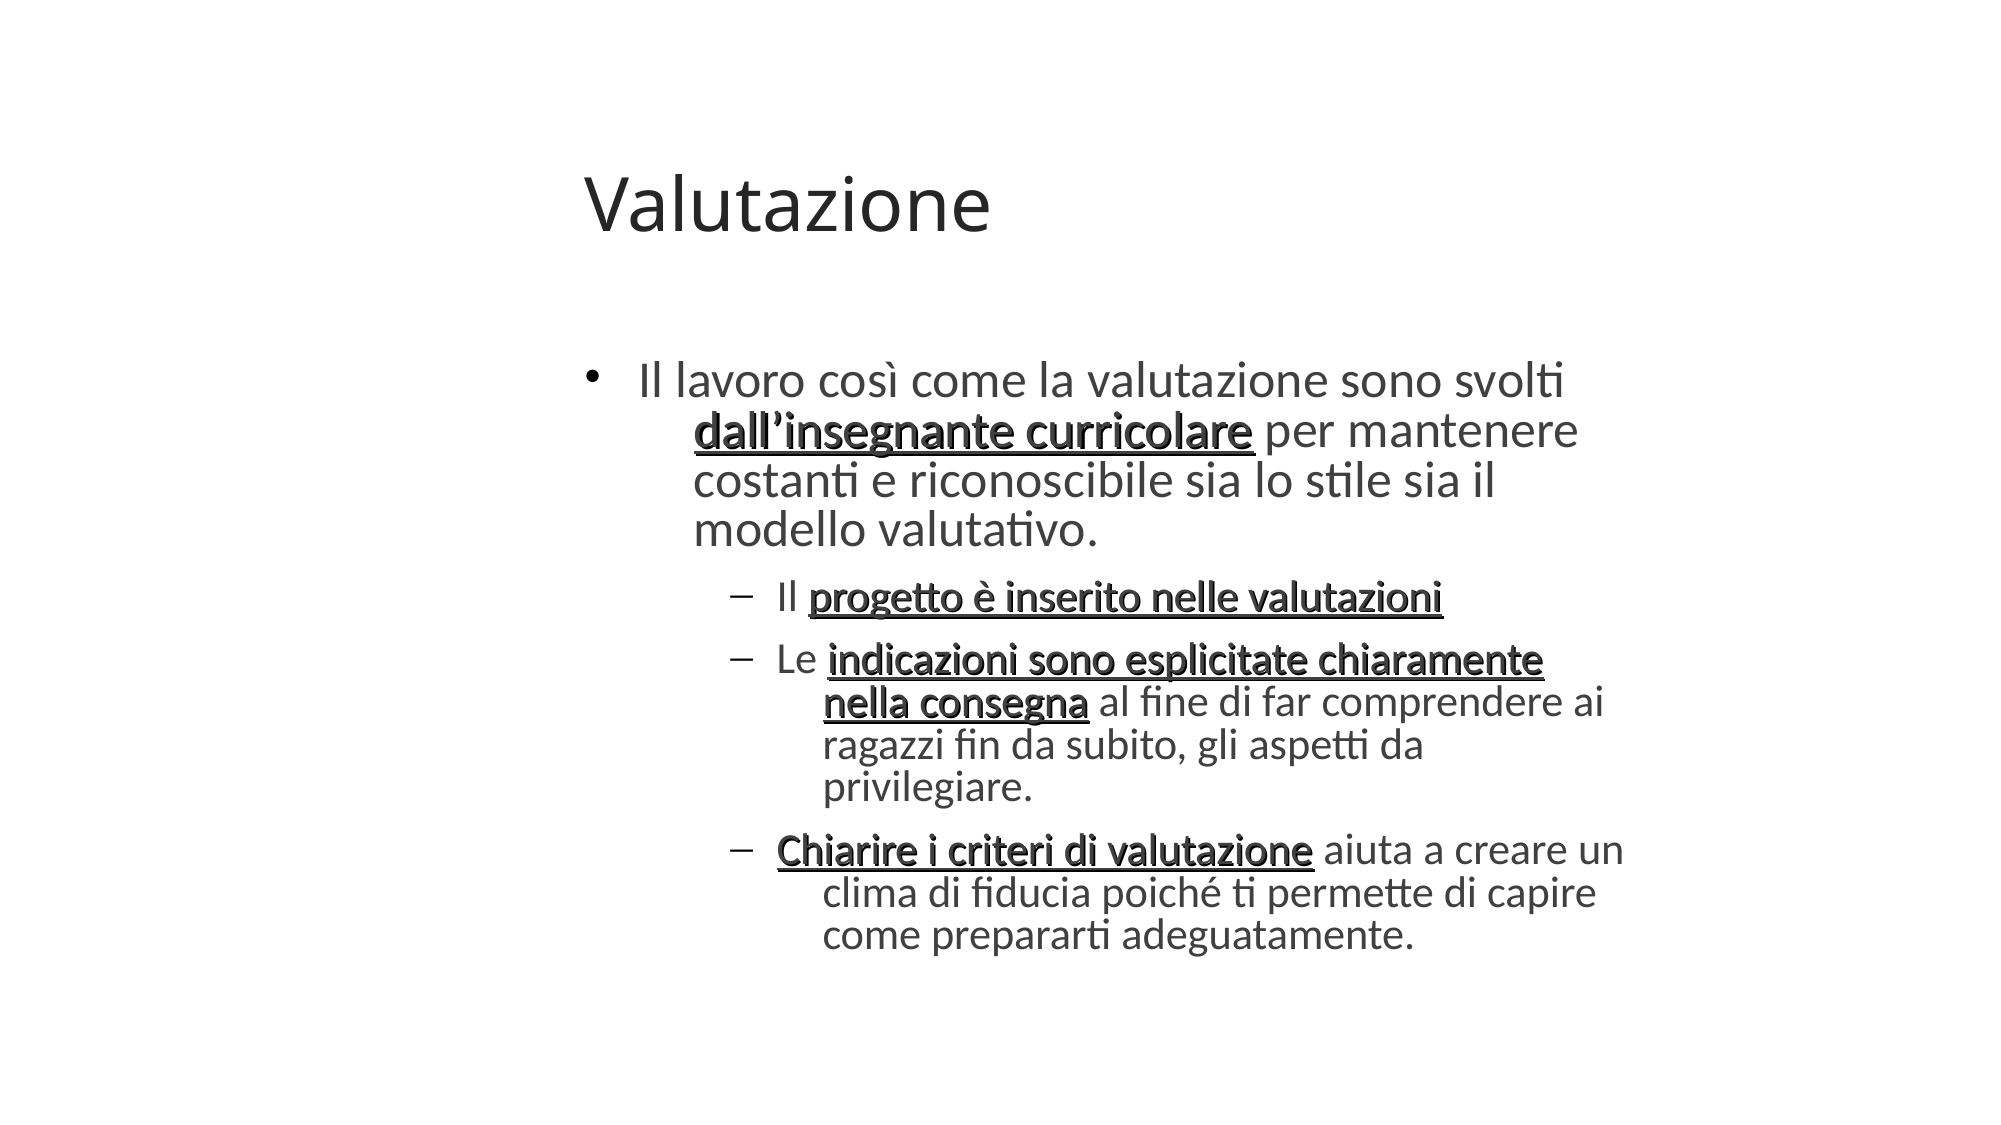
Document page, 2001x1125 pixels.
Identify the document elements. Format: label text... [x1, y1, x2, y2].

list Il lavoro così come la valutazione sono svolti dall’insegnante curricolare per mantenere costanti e riconoscibile sia lo stile sia il modello valutativo. Il progetto è inserito nelle valutazioni Le indicazioni sono esplicitate chiaramente nella consegna al fine di far comprendere ai ragazzi fin da subito, gli aspetti da privilegiare. Chiarire i criteri di valutazione aiuta a creare un clima di fiducia poiché ti permette di capire come prepararti adeguatamente. [568, 350, 1651, 970]
title Valutazione [569, 102, 1651, 313]
